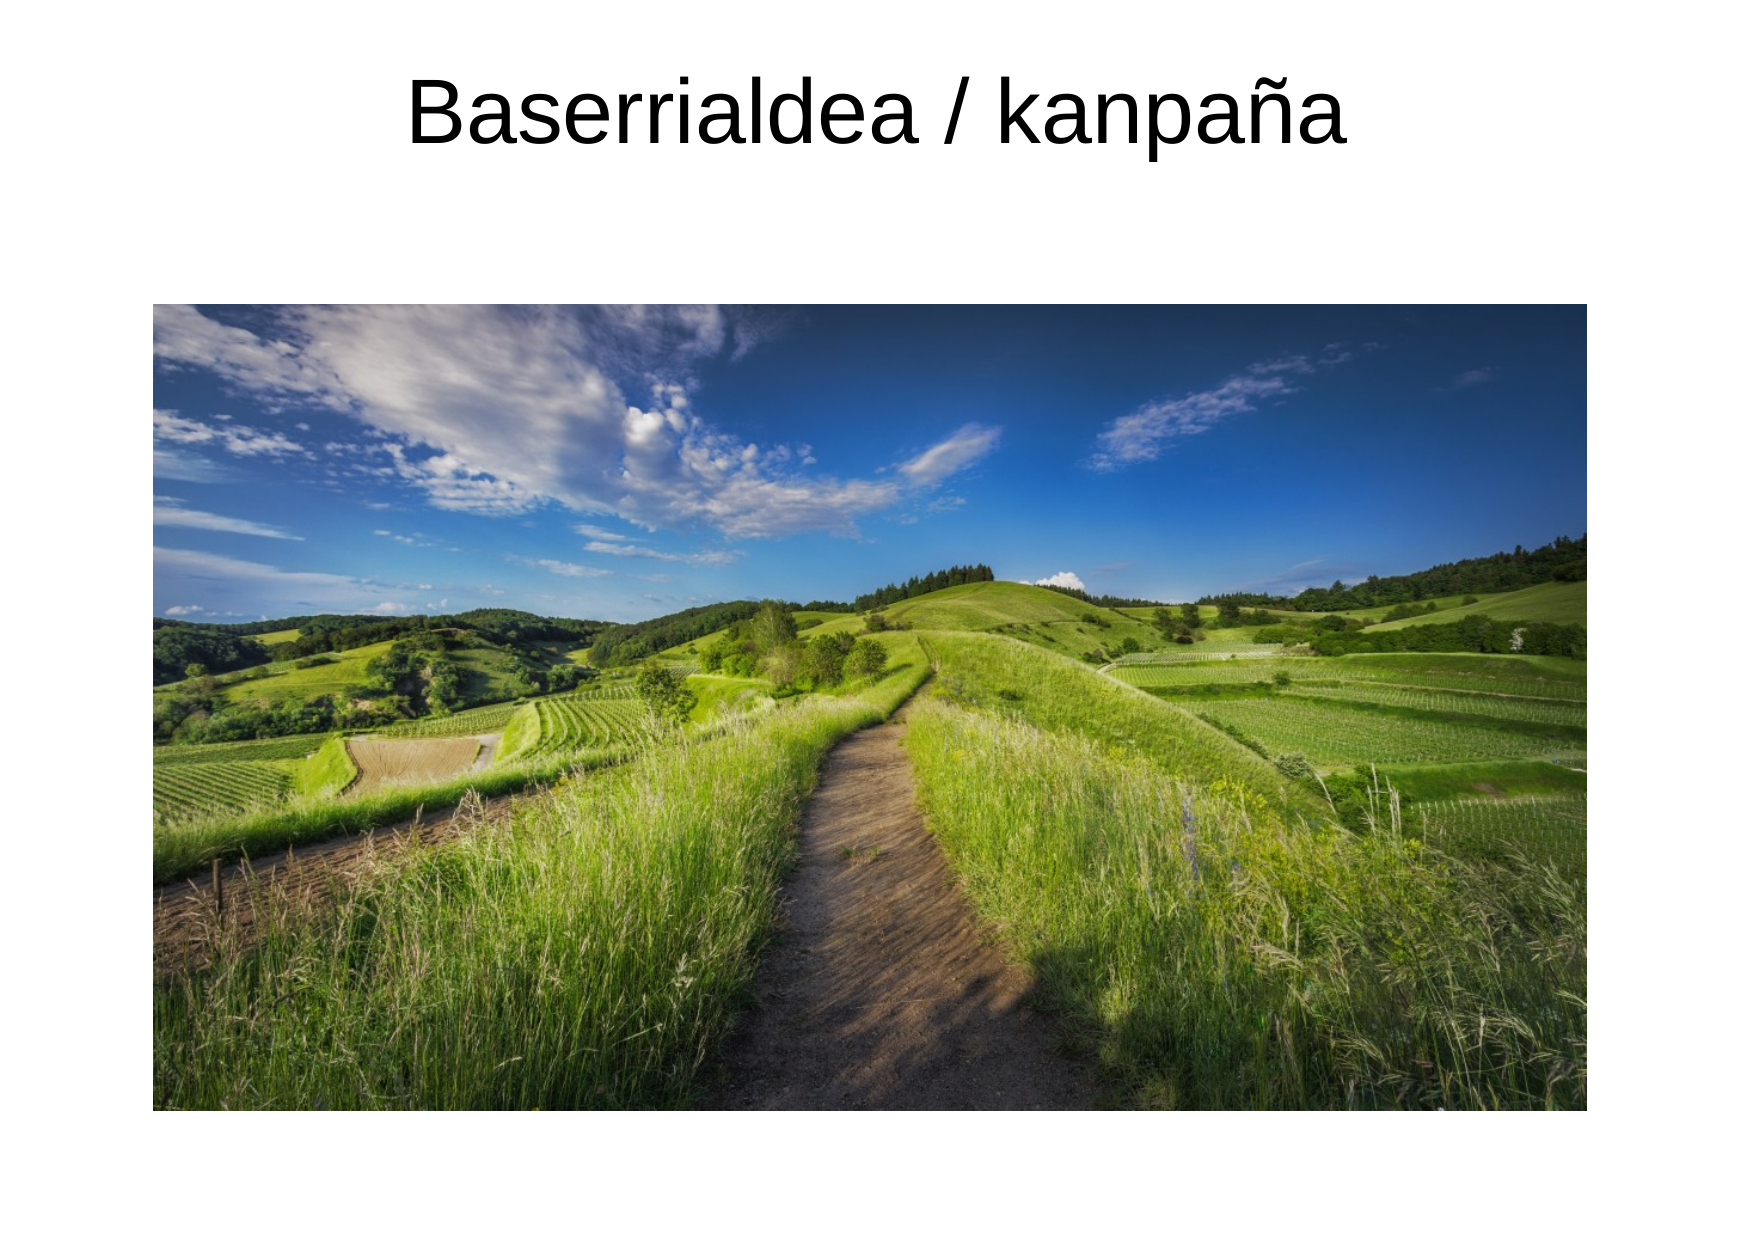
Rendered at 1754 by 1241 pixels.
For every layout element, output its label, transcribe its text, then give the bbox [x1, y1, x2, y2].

picture [153, 304, 1587, 1111]
title Baserrialdea / kanpaña [87, 8, 1667, 216]
